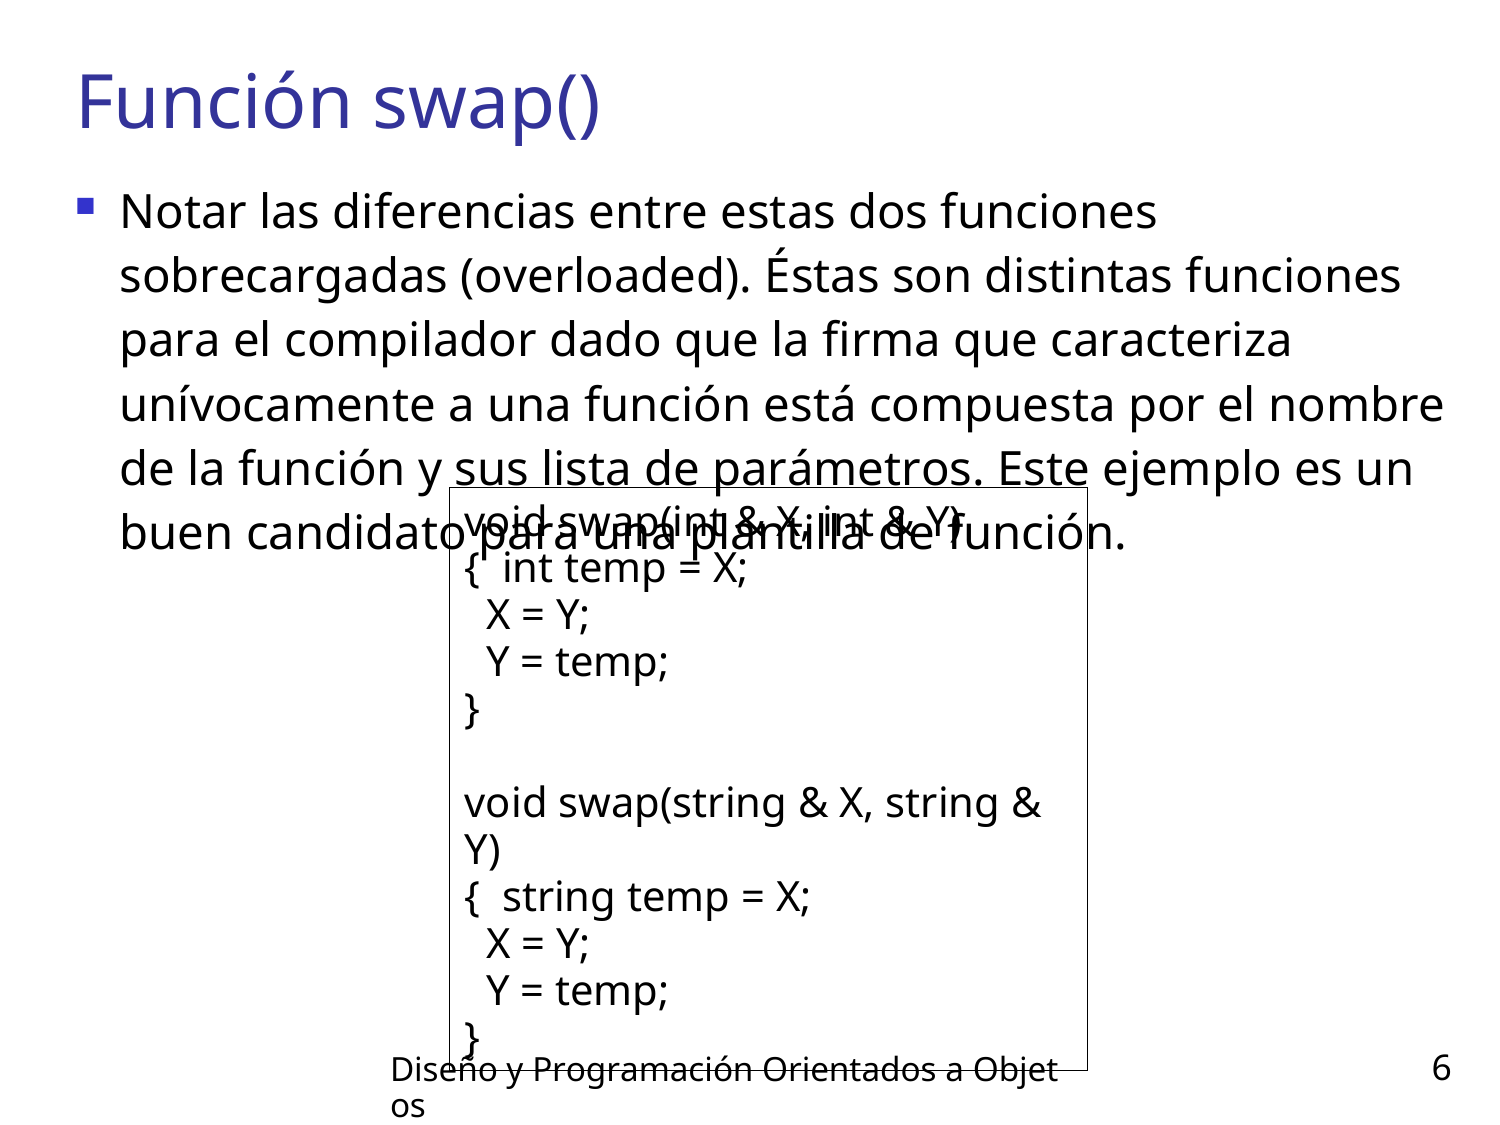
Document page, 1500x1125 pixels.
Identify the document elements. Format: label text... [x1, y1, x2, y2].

text_box void swap(int & X, int & Y)‏ { int temp = X; X = Y; Y = temp; } void swap(string & X, string & Y)‏ { string temp = X; X = Y; Y = temp; } [449, 571, 1088, 1071]
title Función swap()‏ [75, 18, 1466, 181]
list Notar las diferencias entre estas dos funciones sobrecargadas (overloaded). Éstas son distintas funciones para el compilador dado que la firma que caracteriza unívocamente a una función está compuesta por el nombre de la función y sus lista de parámetros. Este ejemplo es un buen candidato para una plantilla de función. [75, 177, 1462, 571]
